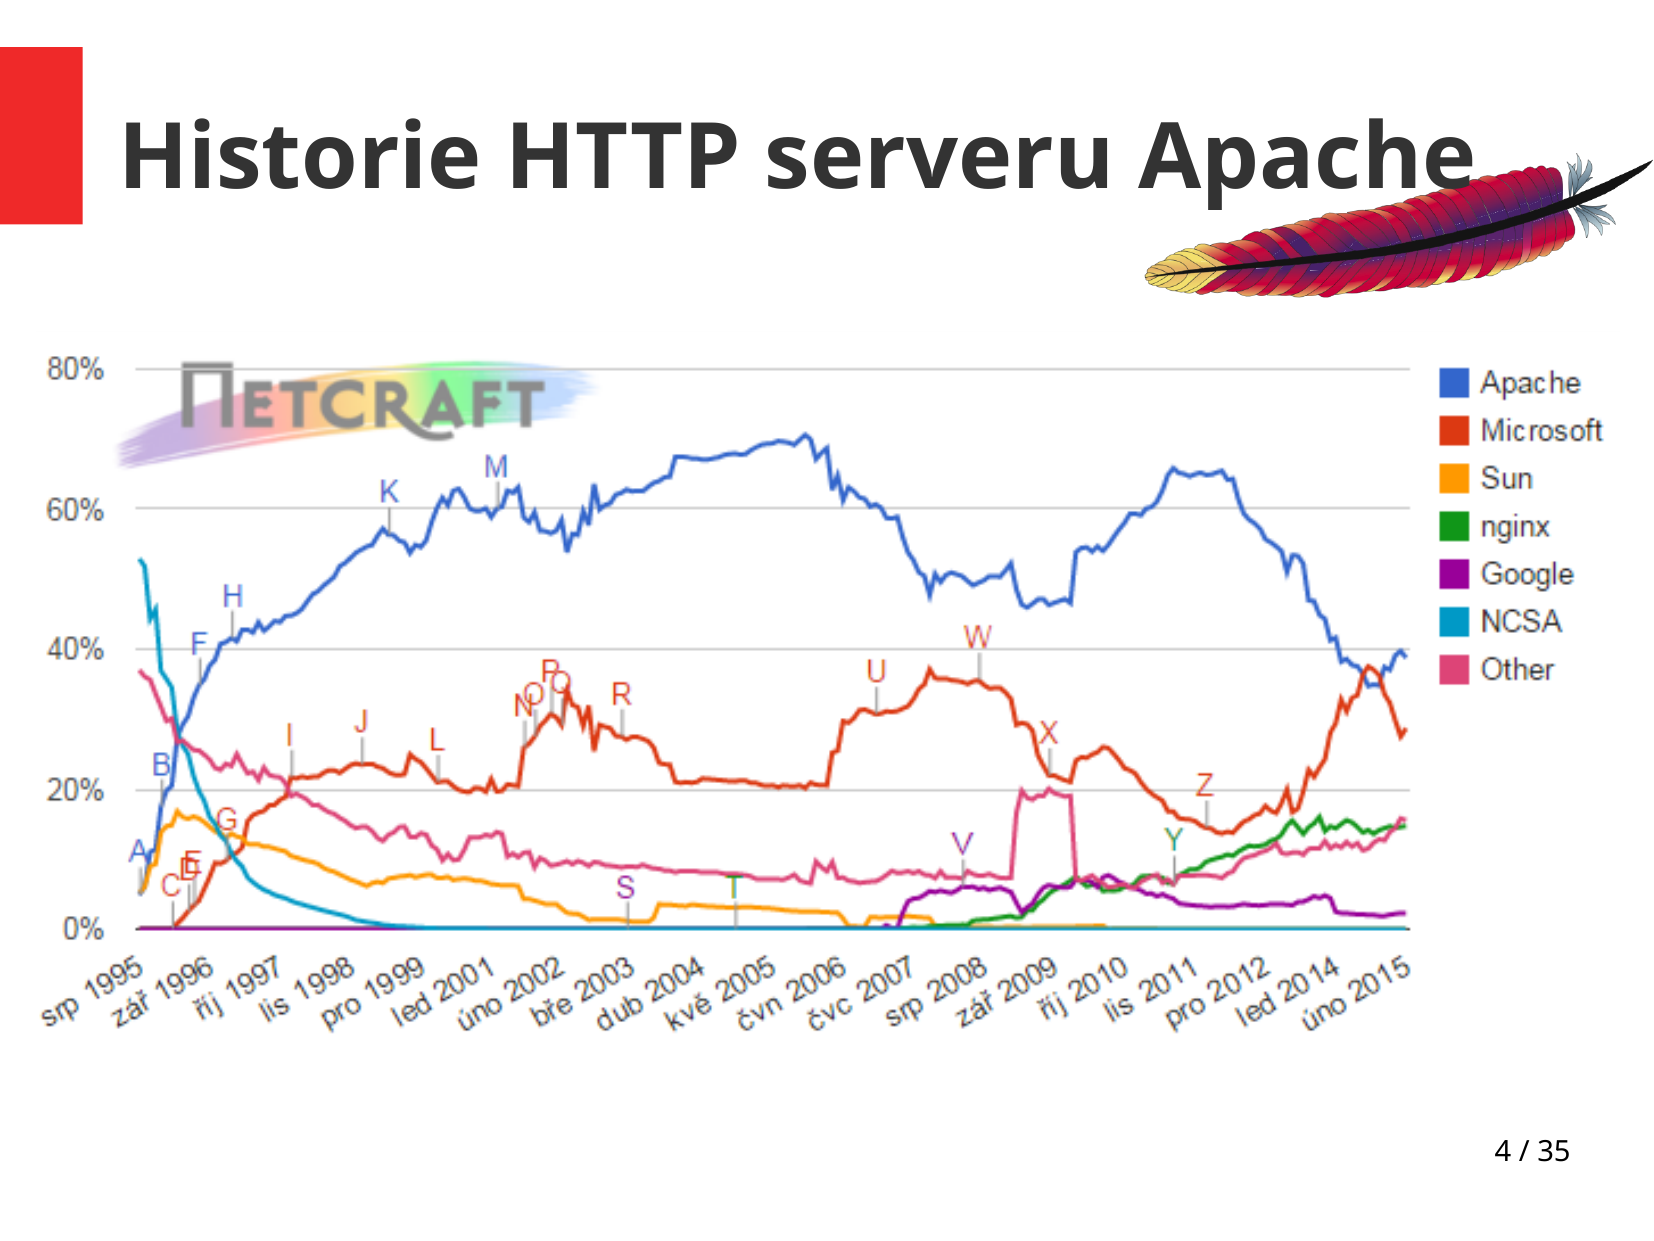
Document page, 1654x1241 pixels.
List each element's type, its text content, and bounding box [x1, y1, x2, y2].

title Historie HTTP serveru Apache [118, 49, 1571, 257]
picture [1144, 153, 1654, 298]
picture [36, 330, 1620, 1063]
